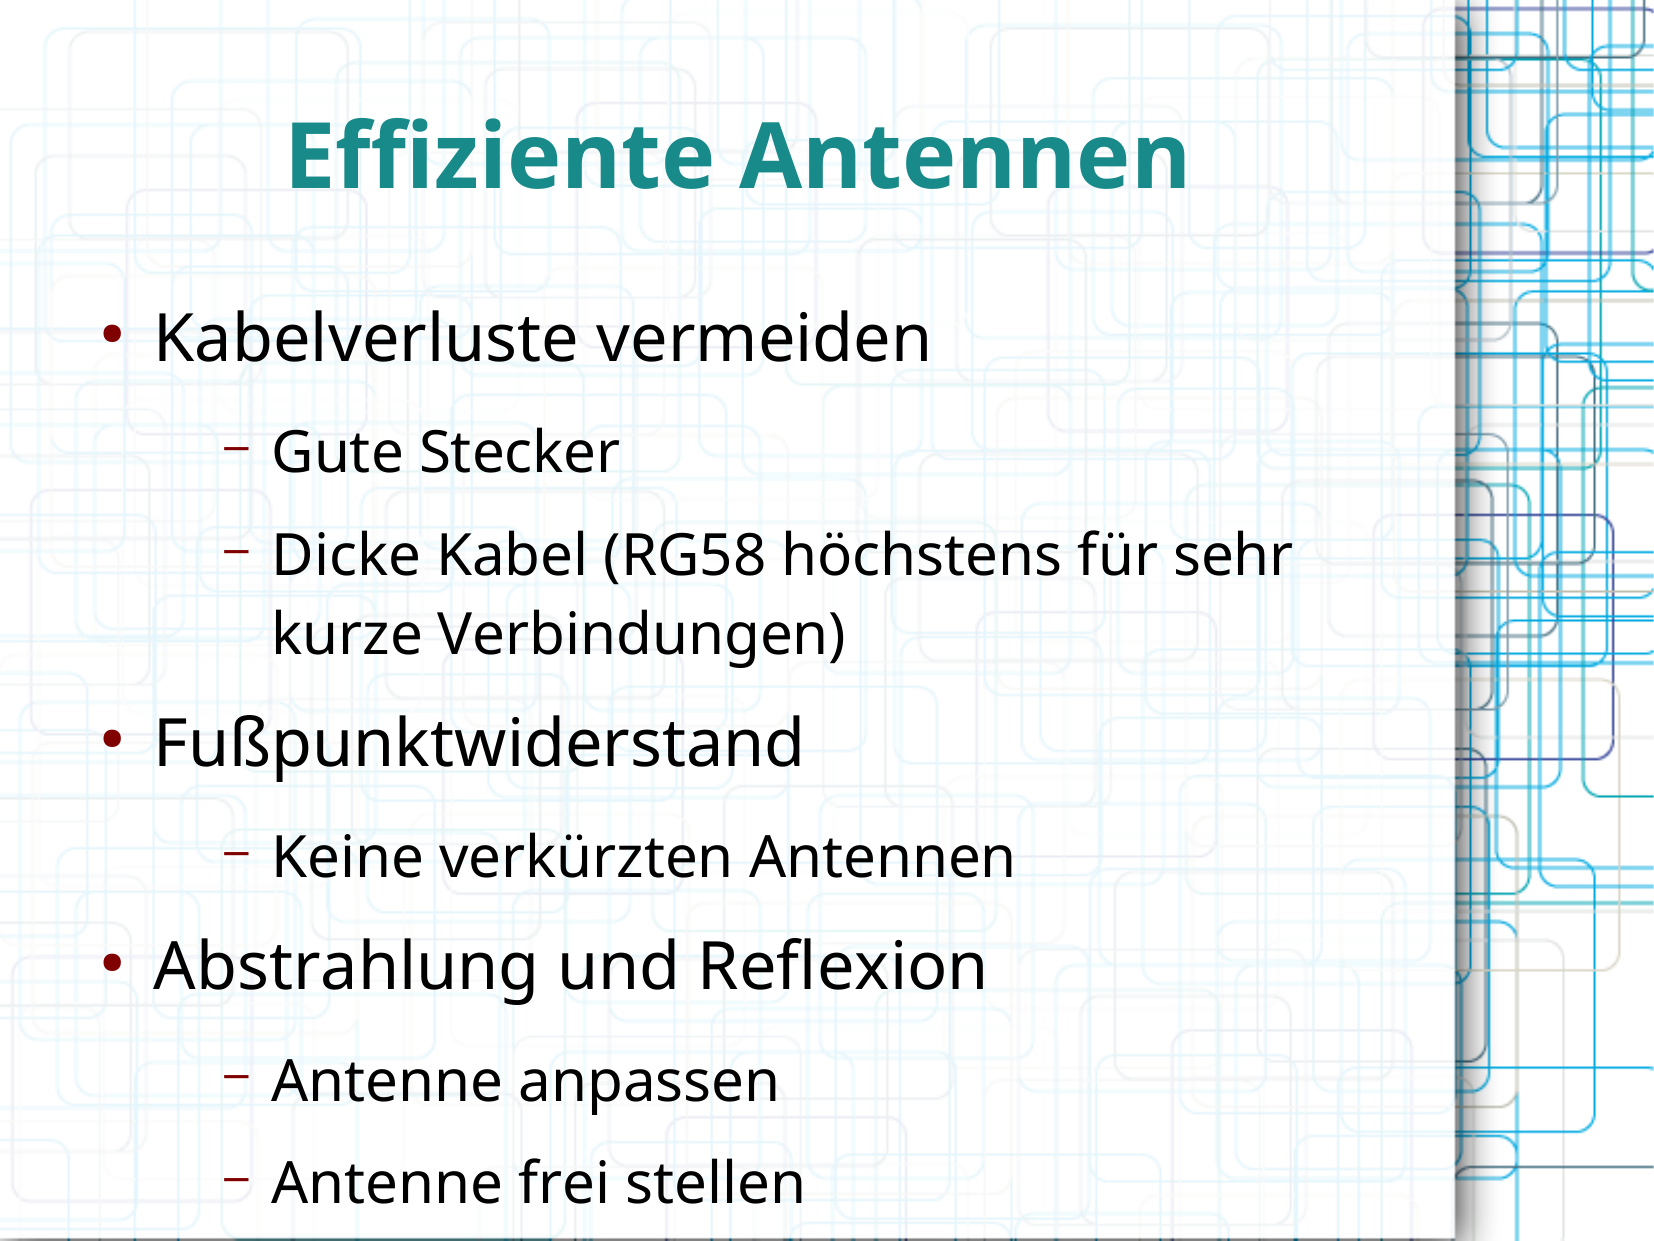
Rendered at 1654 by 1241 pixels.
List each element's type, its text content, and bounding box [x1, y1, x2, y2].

picture [0, 0, 1654, 1241]
list Kabelverluste vermeiden Gute Stecker Dicke Kabel (RG58 höchstens für sehr kurze Verbindungen) Fußpunktwiderstand Keine verkürzten Antennen Abstrahlung und Reflexion Antenne anpassen Antenne frei stellen [82, 290, 1453, 1089]
title Effiziente Antennen [59, 49, 1418, 257]
